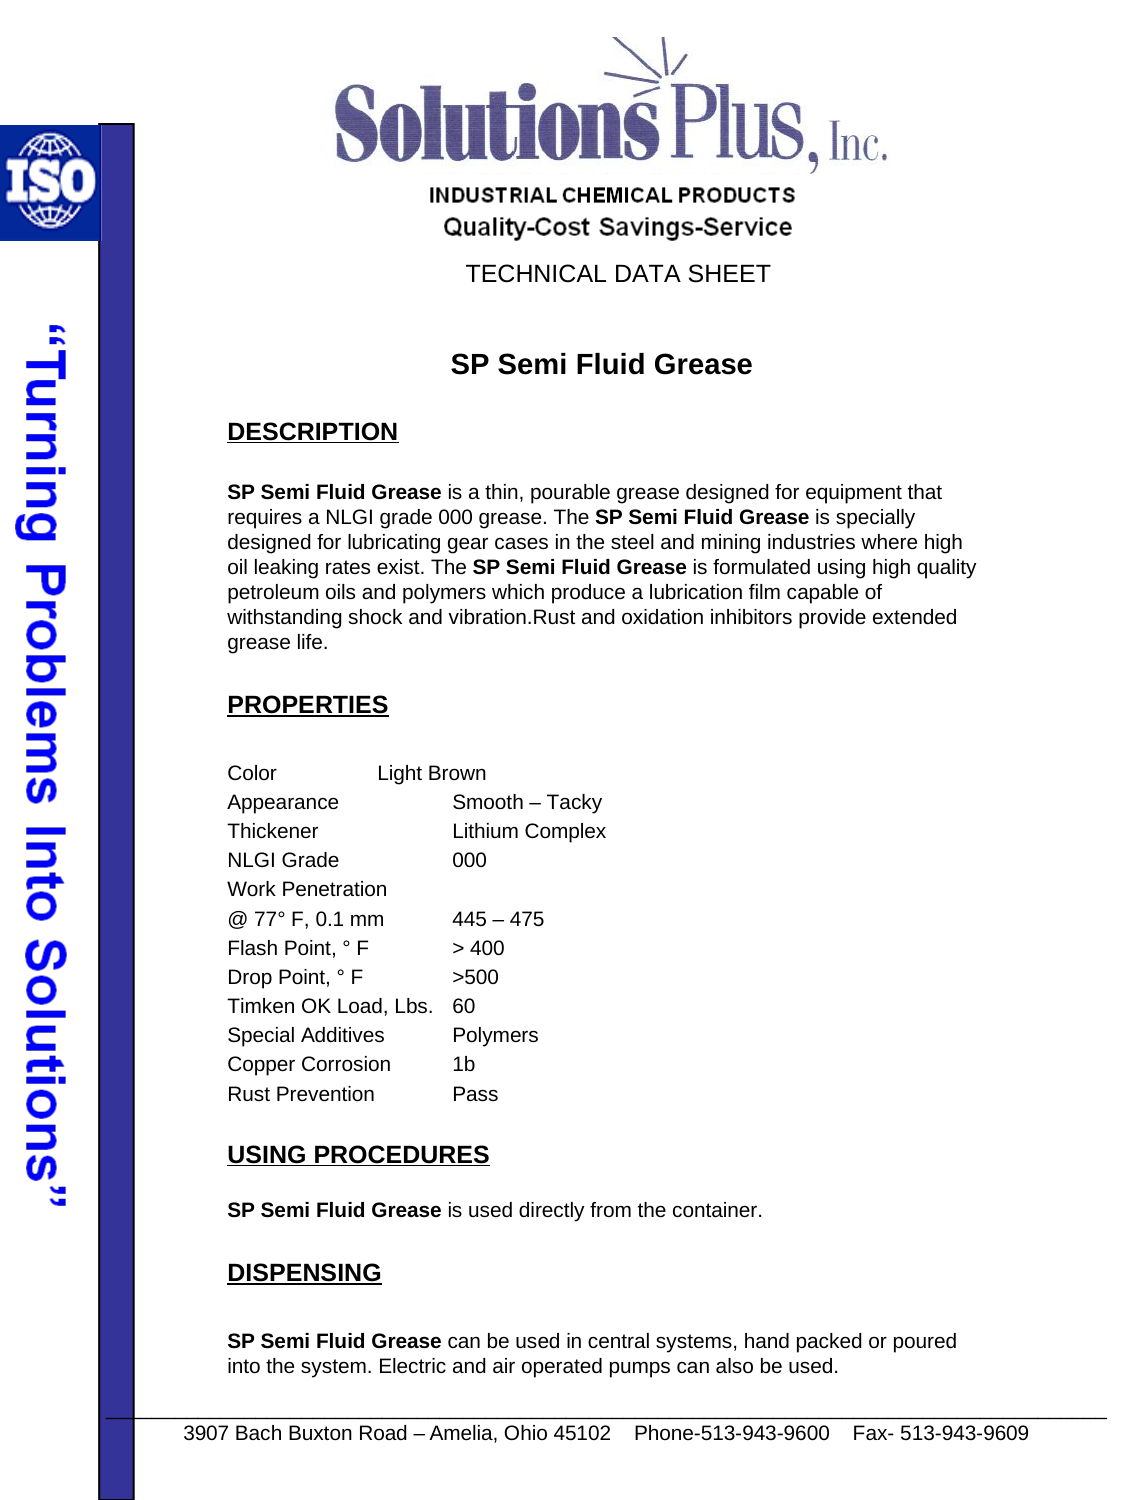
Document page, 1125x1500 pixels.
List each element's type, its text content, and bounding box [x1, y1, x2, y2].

subtitle SP Semi Fluid Grease DESCRIPTION SP Semi Fluid Grease is a thin, pourable grease designed for equipment that requires a NLGI grade 000 grease. The SP Semi Fluid Grease is specially designed for lubricating gear cases in the steel and mining industries where high oil leaking rates exist. The SP Semi Fluid Grease is formulated using high quality petroleum oils and polymers which produce a lubrication film capable of withstanding shock and vibration.Rust and oxidation inhibitors provide extended grease life. PROPERTIES Color Light Brown Appearance Smooth – Tacky Thickener Lithium Complex NLGI Grade 000 Work Penetration @ 77° F, 0.1 mm 445 – 475 Flash Point, ° F > 400 Drop Point, ° F >500 Timken OK Load, Lbs. 60 Special Additives Polymers Copper Corrosion 1b Rust Prevention Pass USING PROCEDURES SP Semi Fluid Grease is used directly from the container. DISPENSING SP Semi Fluid Grease can be used in central systems, hand packed or poured into the system. Electric and air operated pumps can also be used. [212, 337, 1000, 1388]
picture [0, 112, 156, 1500]
title TECHNICAL DATA SHEET [399, 260, 838, 288]
picture [175, 37, 1062, 260]
text_box _______________________________________________________________________________________ 3907 Bach Buxton Road – Amelia, Ohio 45102 Phone-513-943-9600 Fax- 513-943-9609 [88, 1388, 1125, 1453]
